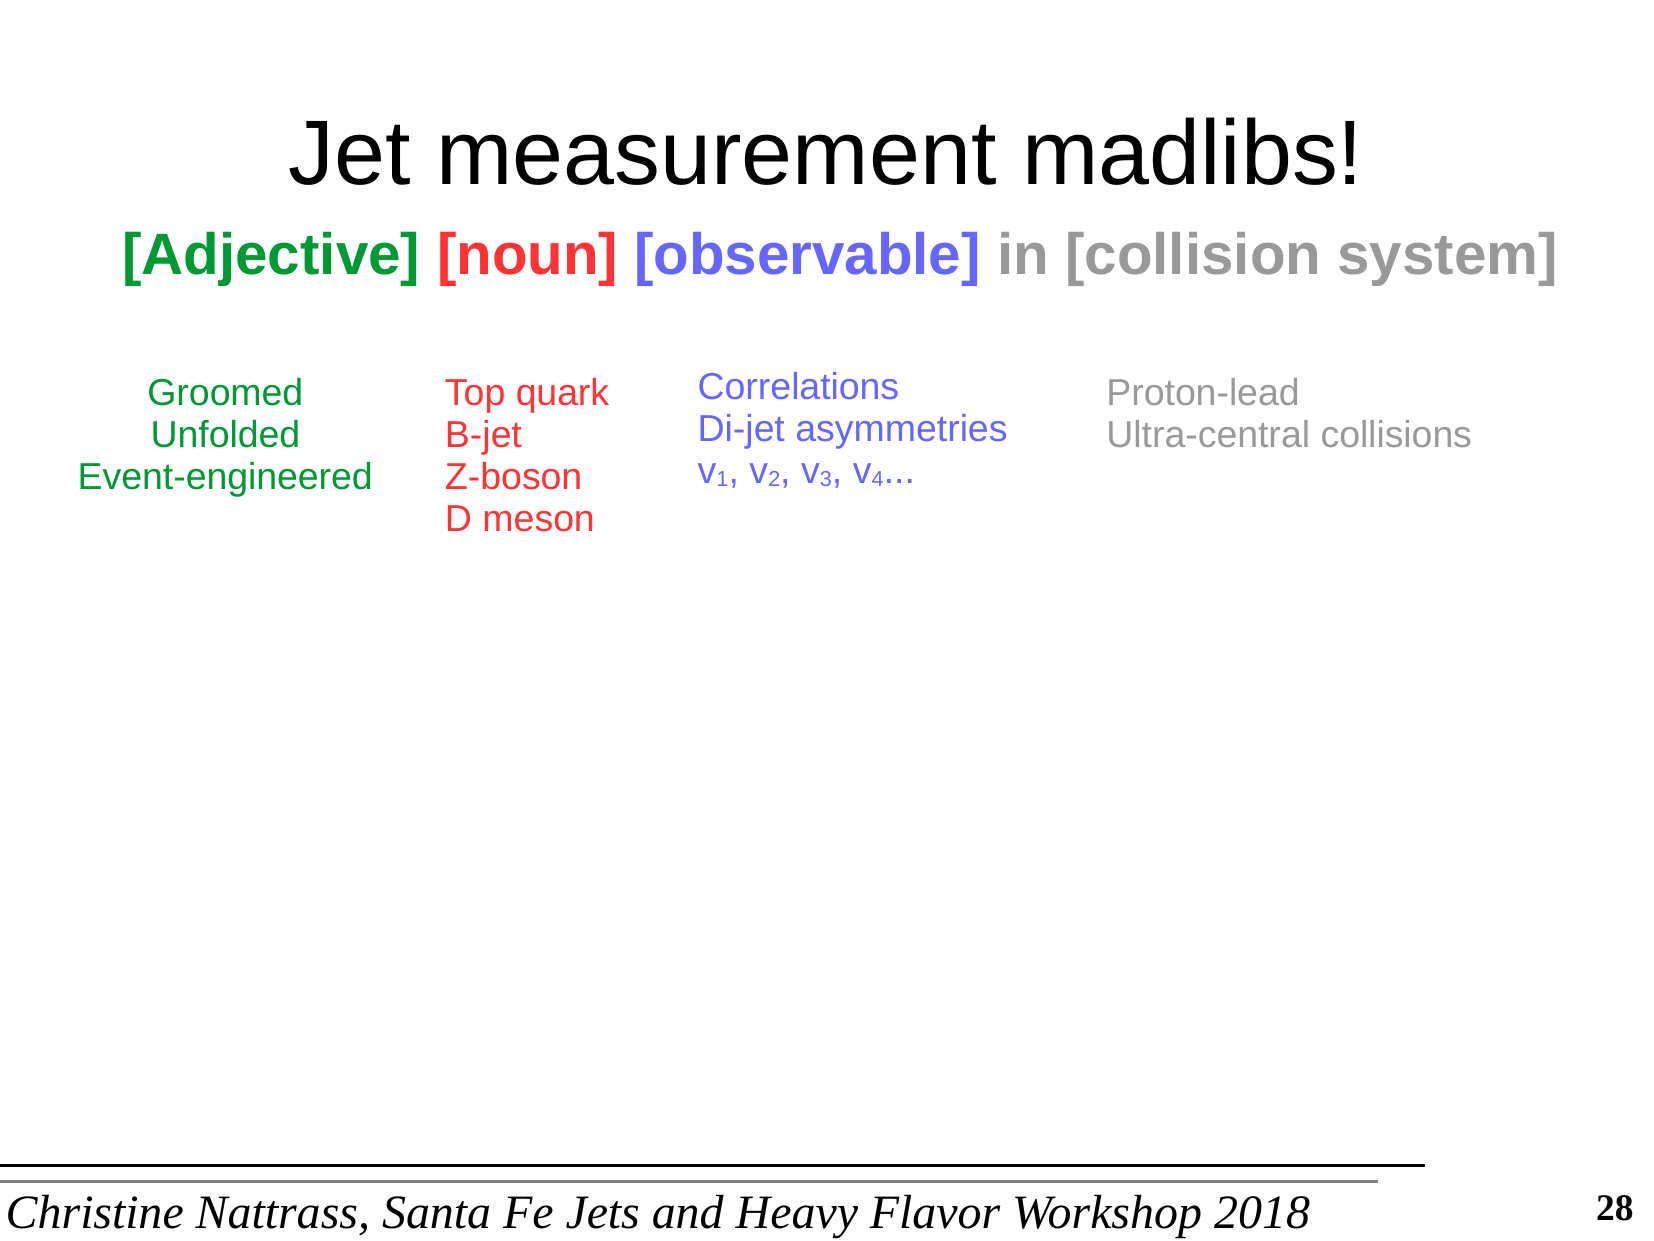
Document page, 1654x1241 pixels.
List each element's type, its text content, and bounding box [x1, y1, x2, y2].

text_box Proton-lead Ultra-central collisions [1091, 364, 1533, 505]
title Jet measurement madlibs! [82, 49, 1571, 214]
text_box Groomed Unfolded Event-engineered [28, 364, 422, 547]
text_box [Adjective] [noun] [observable] in [collision system] [7, 214, 1654, 309]
text_box Top quark B-jet Z-boson D meson [430, 364, 650, 631]
text_box Correlations Di-jet asymmetries v1, v2, v3, v4... [682, 358, 1033, 512]
